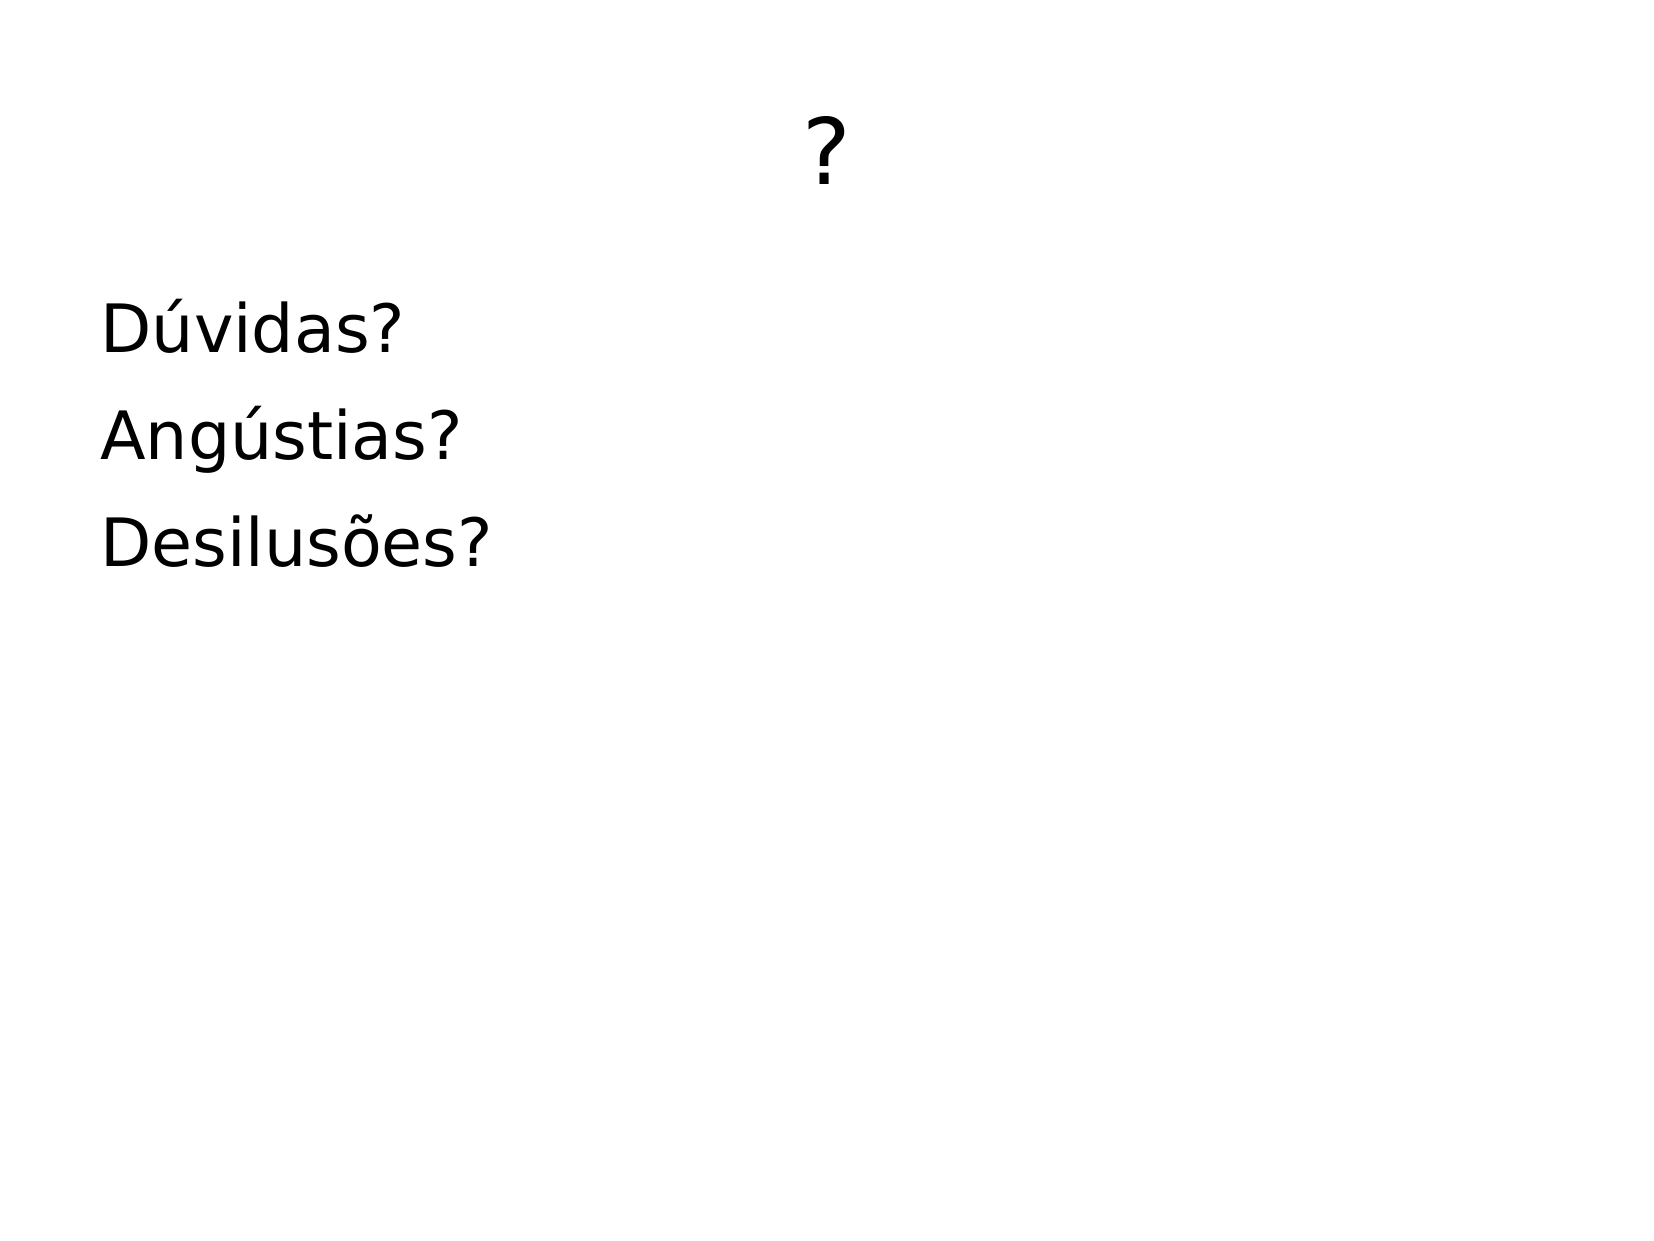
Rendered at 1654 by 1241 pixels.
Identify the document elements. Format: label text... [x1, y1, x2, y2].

list Dúvidas? Angústias? Desilusões? [82, 290, 1571, 1109]
title ? [82, 49, 1571, 257]
